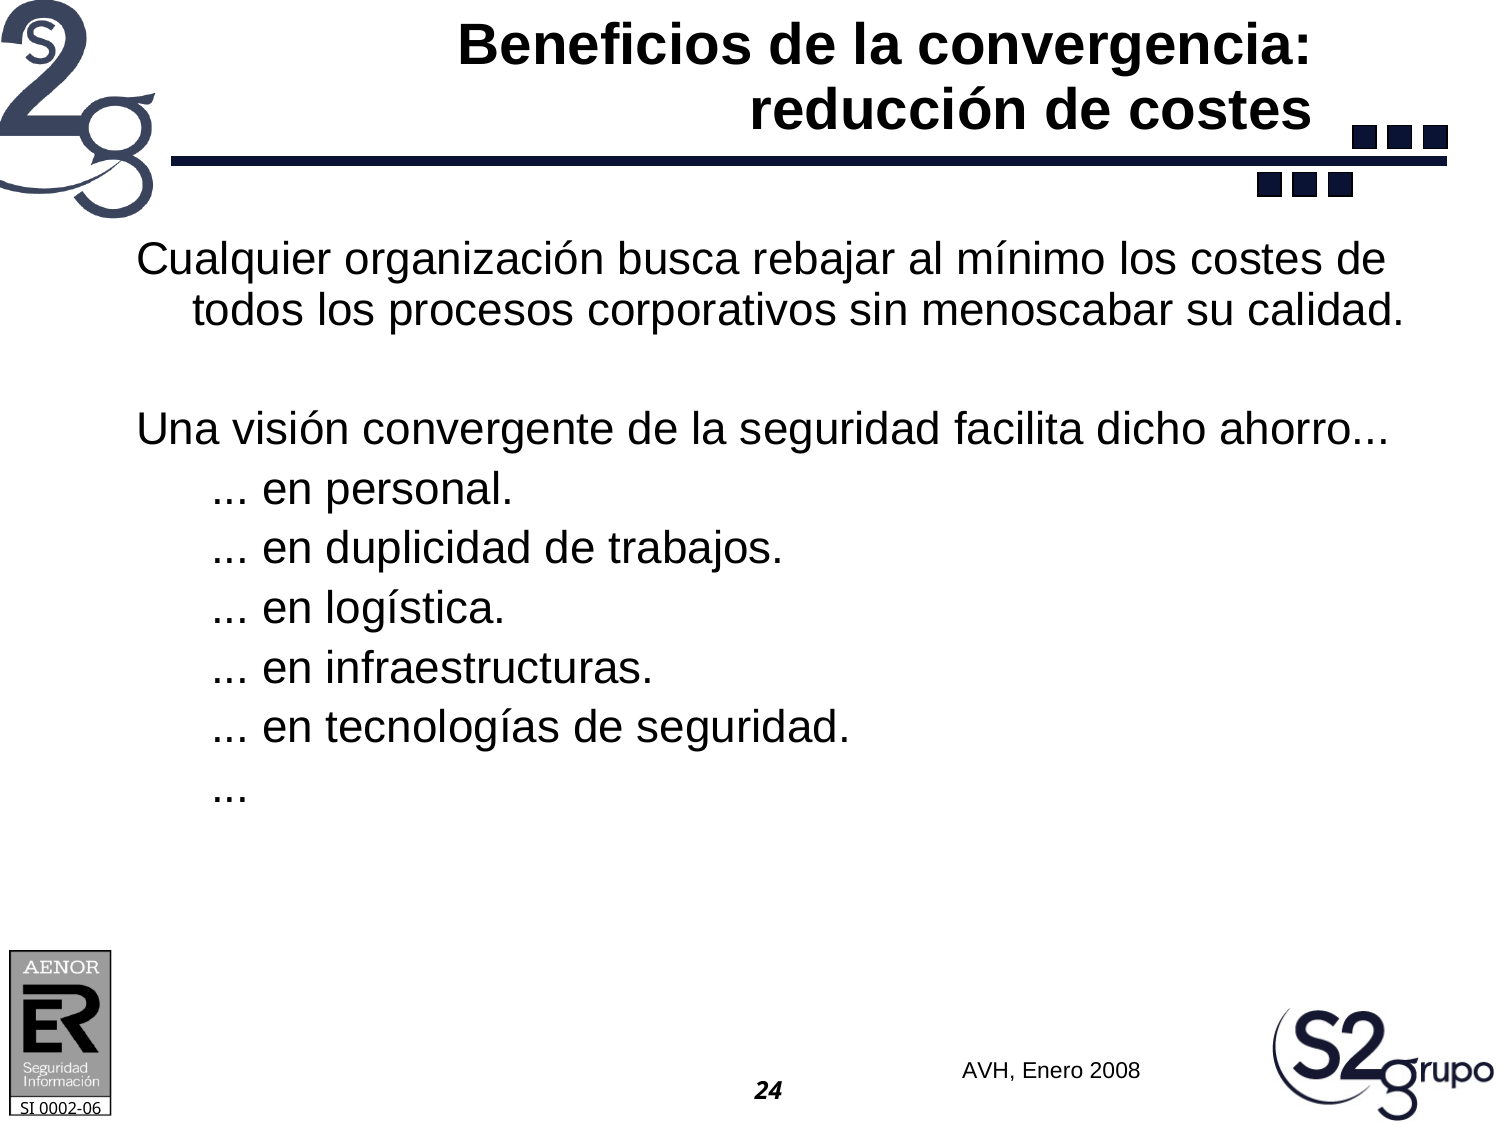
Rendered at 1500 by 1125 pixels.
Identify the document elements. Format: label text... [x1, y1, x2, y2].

picture [1272, 1008, 1494, 1121]
text_box AVH, Enero 2008 [947, 1049, 1156, 1091]
picture [9, 950, 112, 1116]
title Beneficios de la convergencia: reducción de costes [183, 3, 1329, 149]
list Cualquier organización busca rebajar al mínimo los costes de todos los procesos corporativos sin menoscabar su calidad. Una visión convergente de la seguridad facilita dicho ahorro... ... en personal. ... en duplicidad de trabajos. ... en logística. ... en infraestructuras. ... en tecnologías de seguridad. ... [120, 177, 1477, 929]
picture [0, 0, 158, 220]
